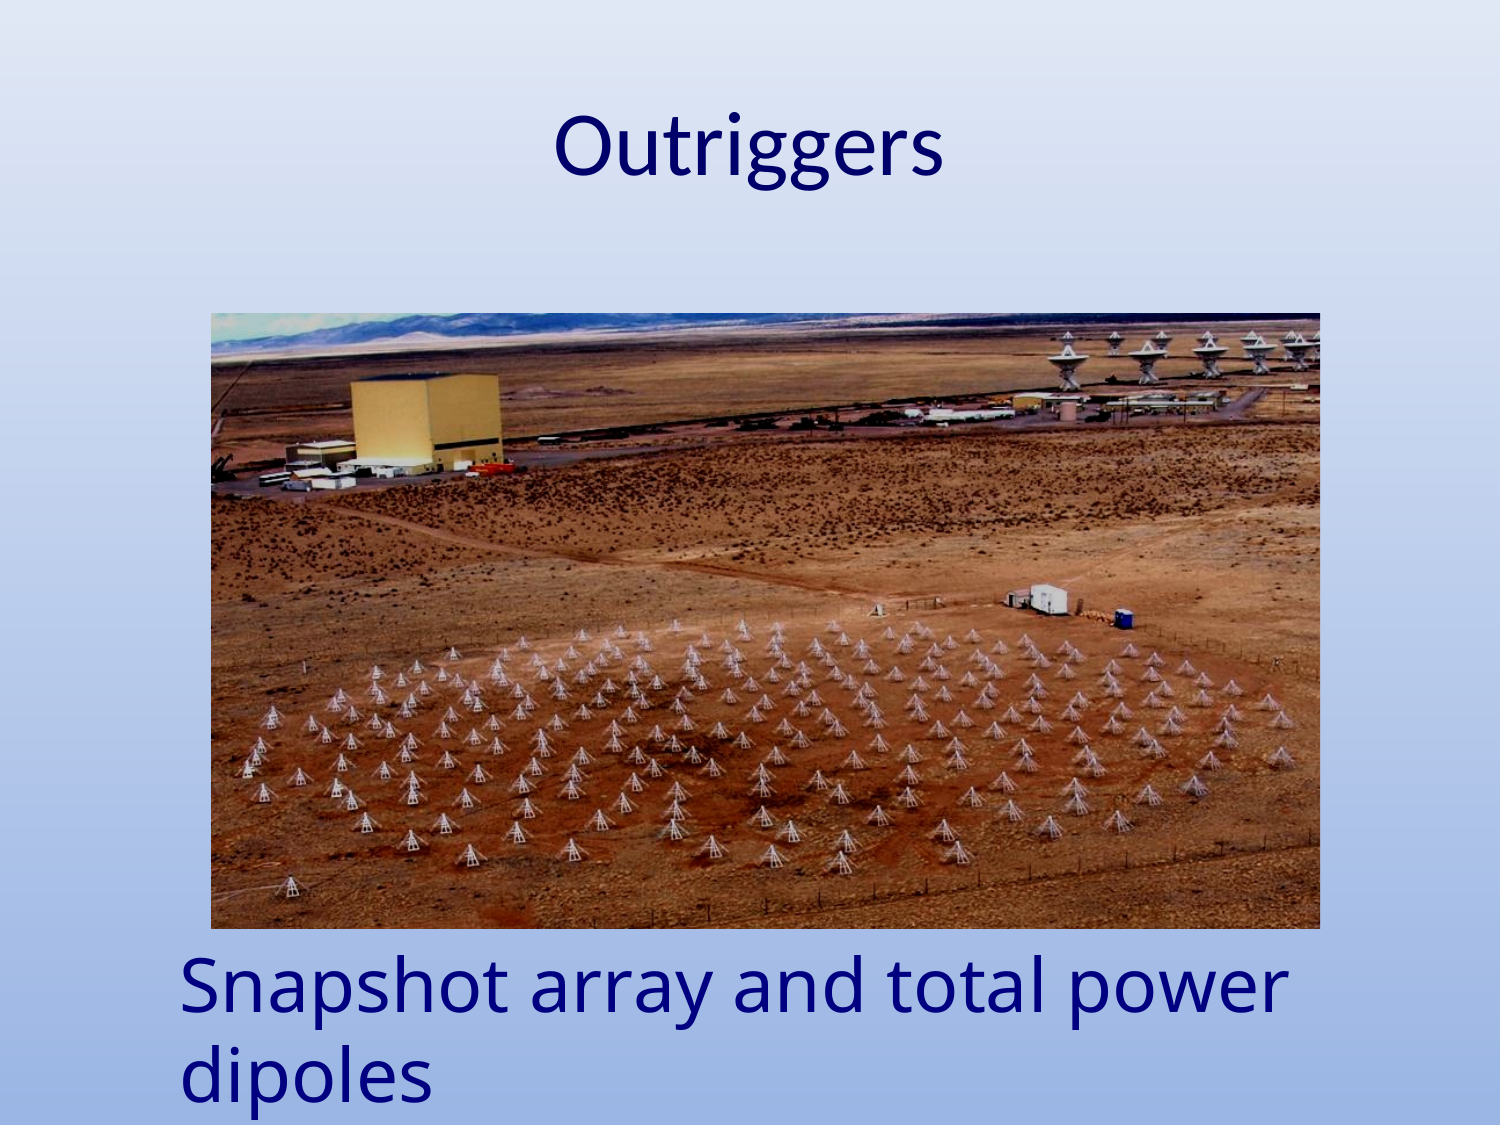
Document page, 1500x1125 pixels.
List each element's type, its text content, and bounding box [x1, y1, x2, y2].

title Outriggers [75, 45, 1426, 233]
picture [211, 313, 1321, 929]
text_box Snapshot array and total power dipoles [165, 930, 1456, 1036]
